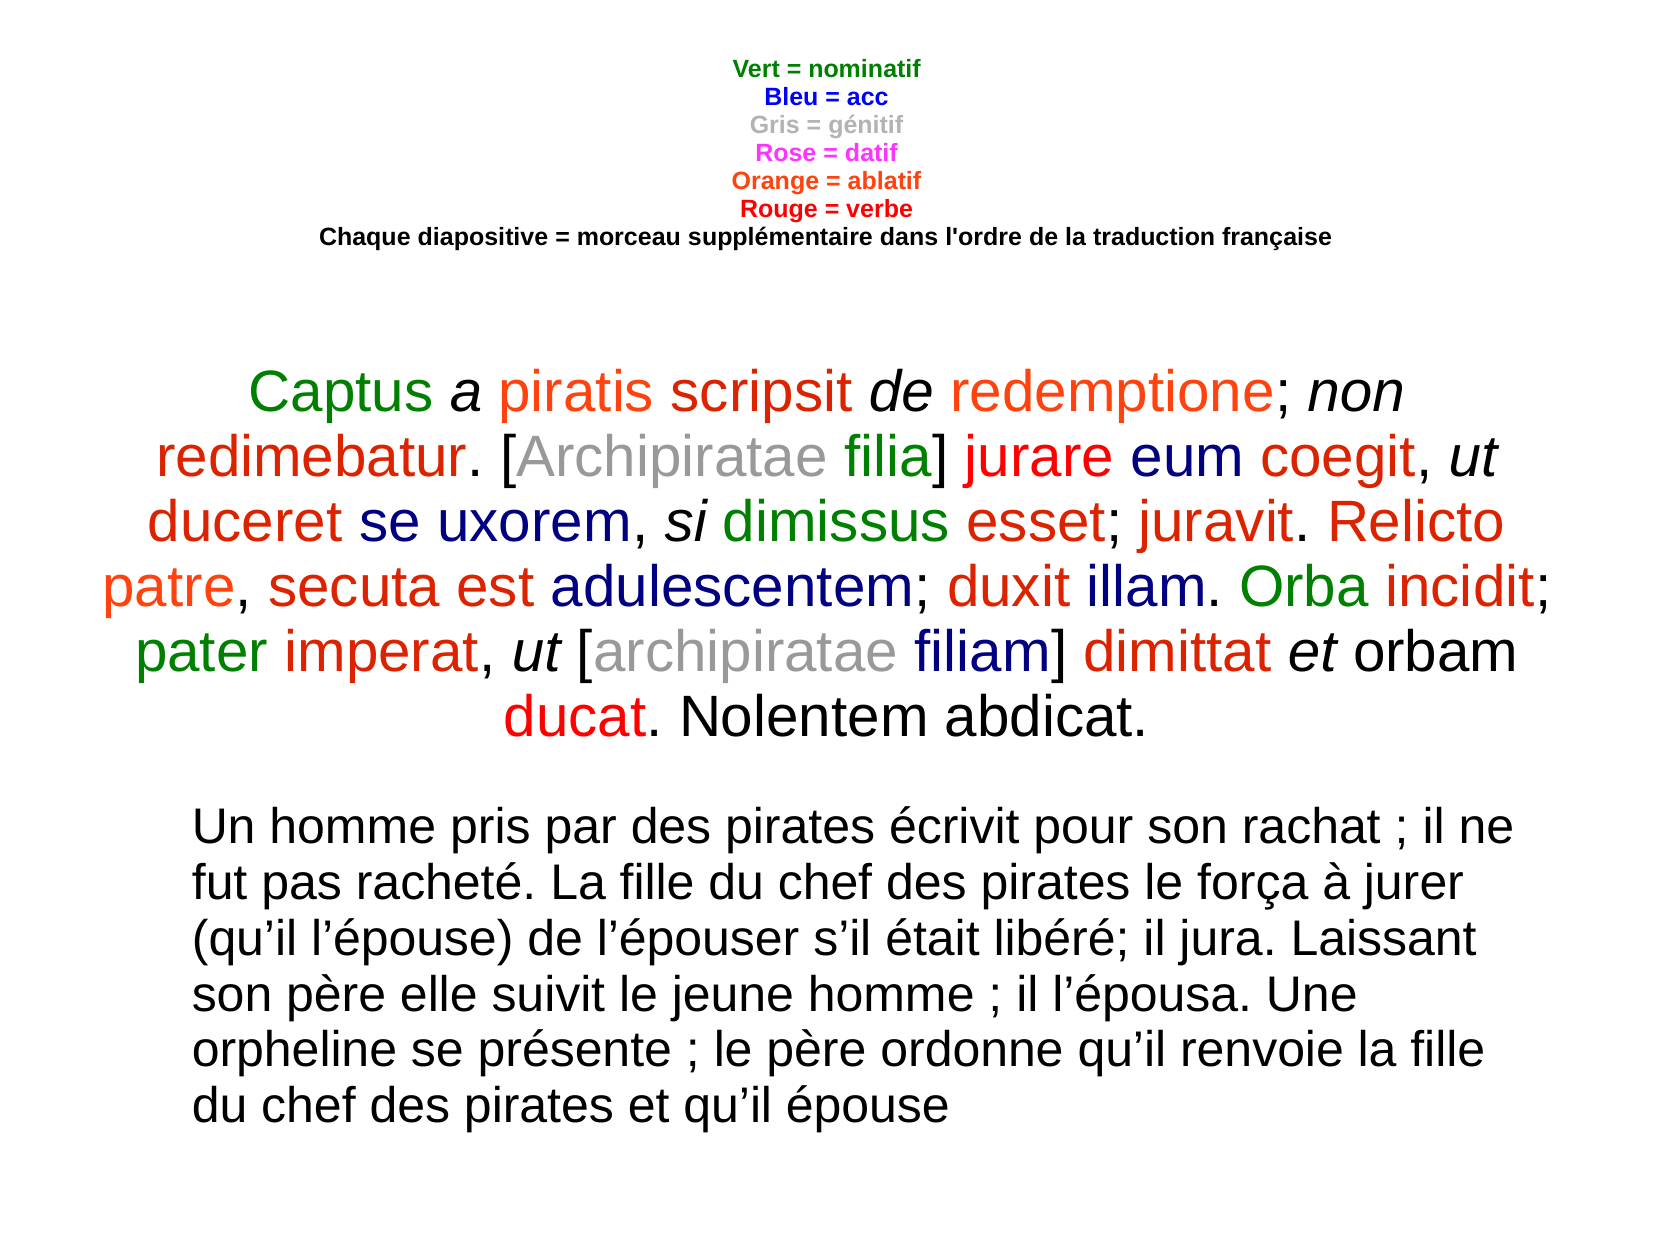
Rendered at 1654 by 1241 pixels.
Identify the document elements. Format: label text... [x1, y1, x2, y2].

text_box Un homme pris par des pirates écrivit pour son rachat ; il ne fut pas racheté. La fille du chef des pirates le força à jurer (qu’il l’épouse) de l’épouser s’il était libéré; il jura. Laissant son père elle suivit le jeune homme ; il l’épousa. Une orpheline se présente ; le père ordonne qu’il renvoie la fille du chef des pirates et qu’il épouse [177, 791, 1560, 1141]
subtitle Captus a piratis scripsit de redemptione; non redimebatur. [Archipiratae filia] jurare eum coegit, ut duceret se uxorem, si dimissus esset; juravit. Relicto patre, secuta est adulescentem; duxit illam. Orba incidit; pater imperat, ut [archipiratae filiam] dimittat et orbam ducat. Nolentem abdicat. [82, 256, 1571, 851]
title Vert = nominatif Bleu = acc Gris = génitif Rose = datif Orange = ablatif Rouge = verbe Chaque diapositive = morceau supplémentaire dans l'ordre de la traduction française [82, 49, 1571, 256]
